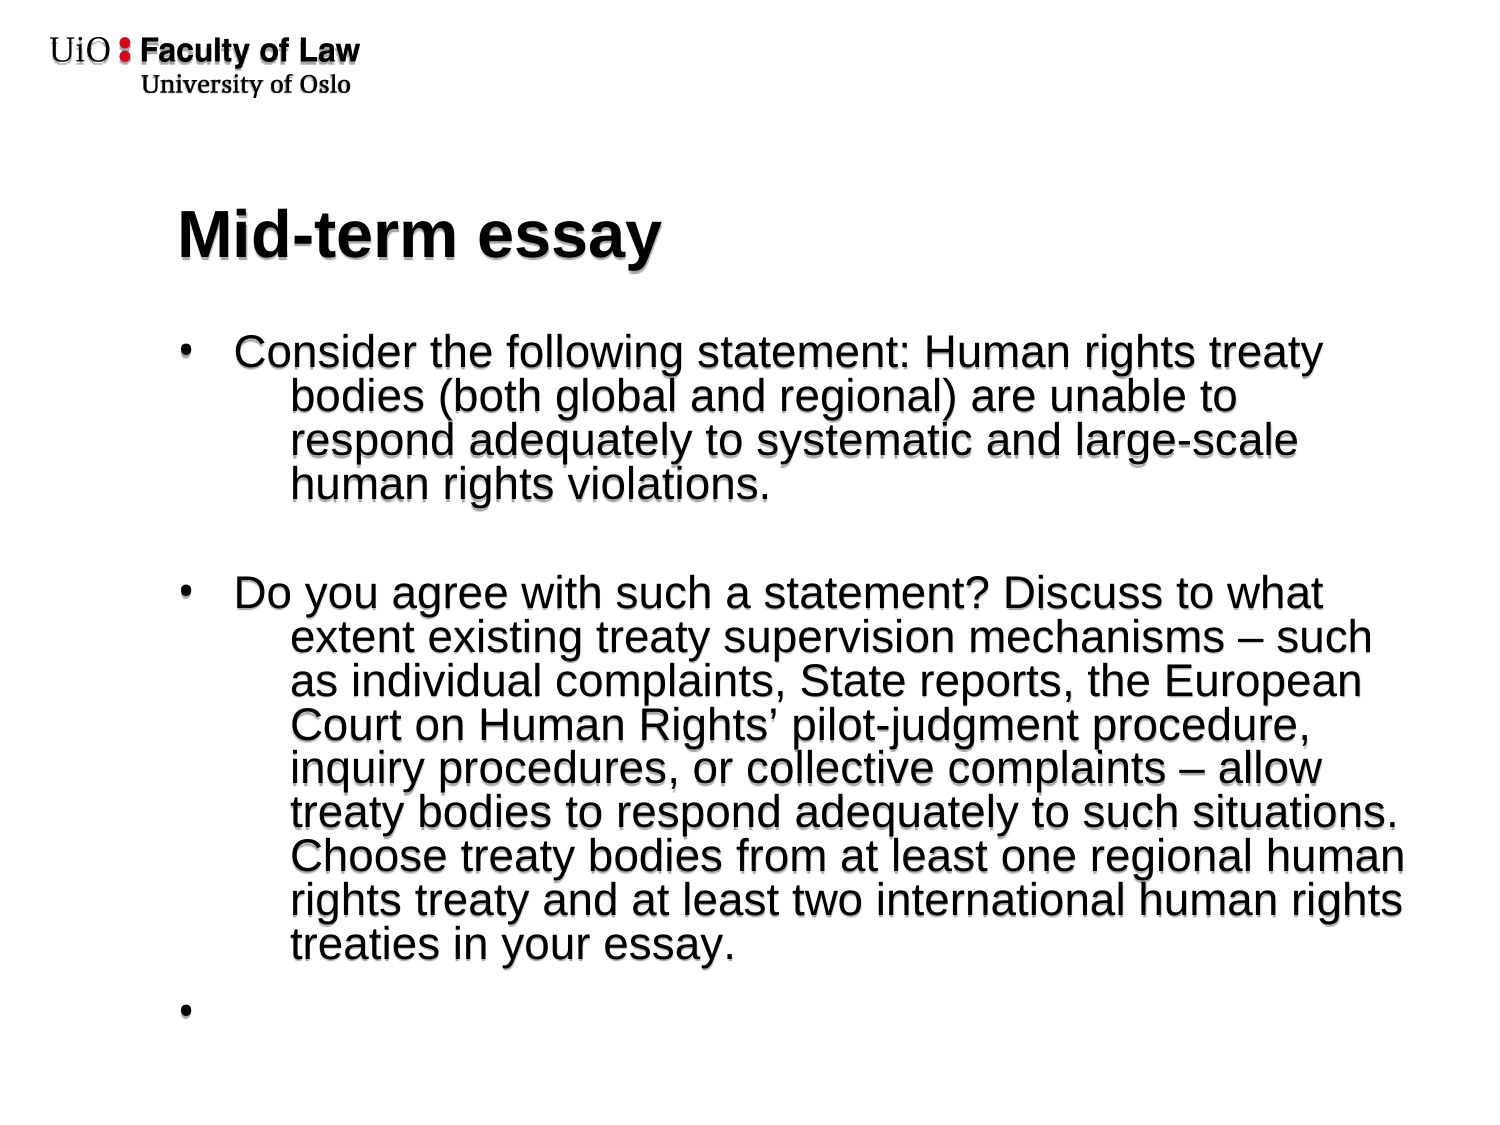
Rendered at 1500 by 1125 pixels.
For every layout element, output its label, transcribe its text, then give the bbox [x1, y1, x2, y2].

list Consider the following statement: Human rights treaty bodies (both global and regional) are unable to respond adequately to systematic and large-scale human rights violations. Do you agree with such a statement? Discuss to what extent existing treaty supervision mechanisms – such as individual complaints, State reports, the European Court on Human Rights’ pilot-judgment procedure, inquiry procedures, or collective complaints – allow treaty bodies to respond adequately to such situations. Choose treaty bodies from at least one regional human rights treaty and at least two international human rights treaties in your essay. [162, 324, 1426, 1000]
title Mid-term essay [162, 137, 1426, 324]
